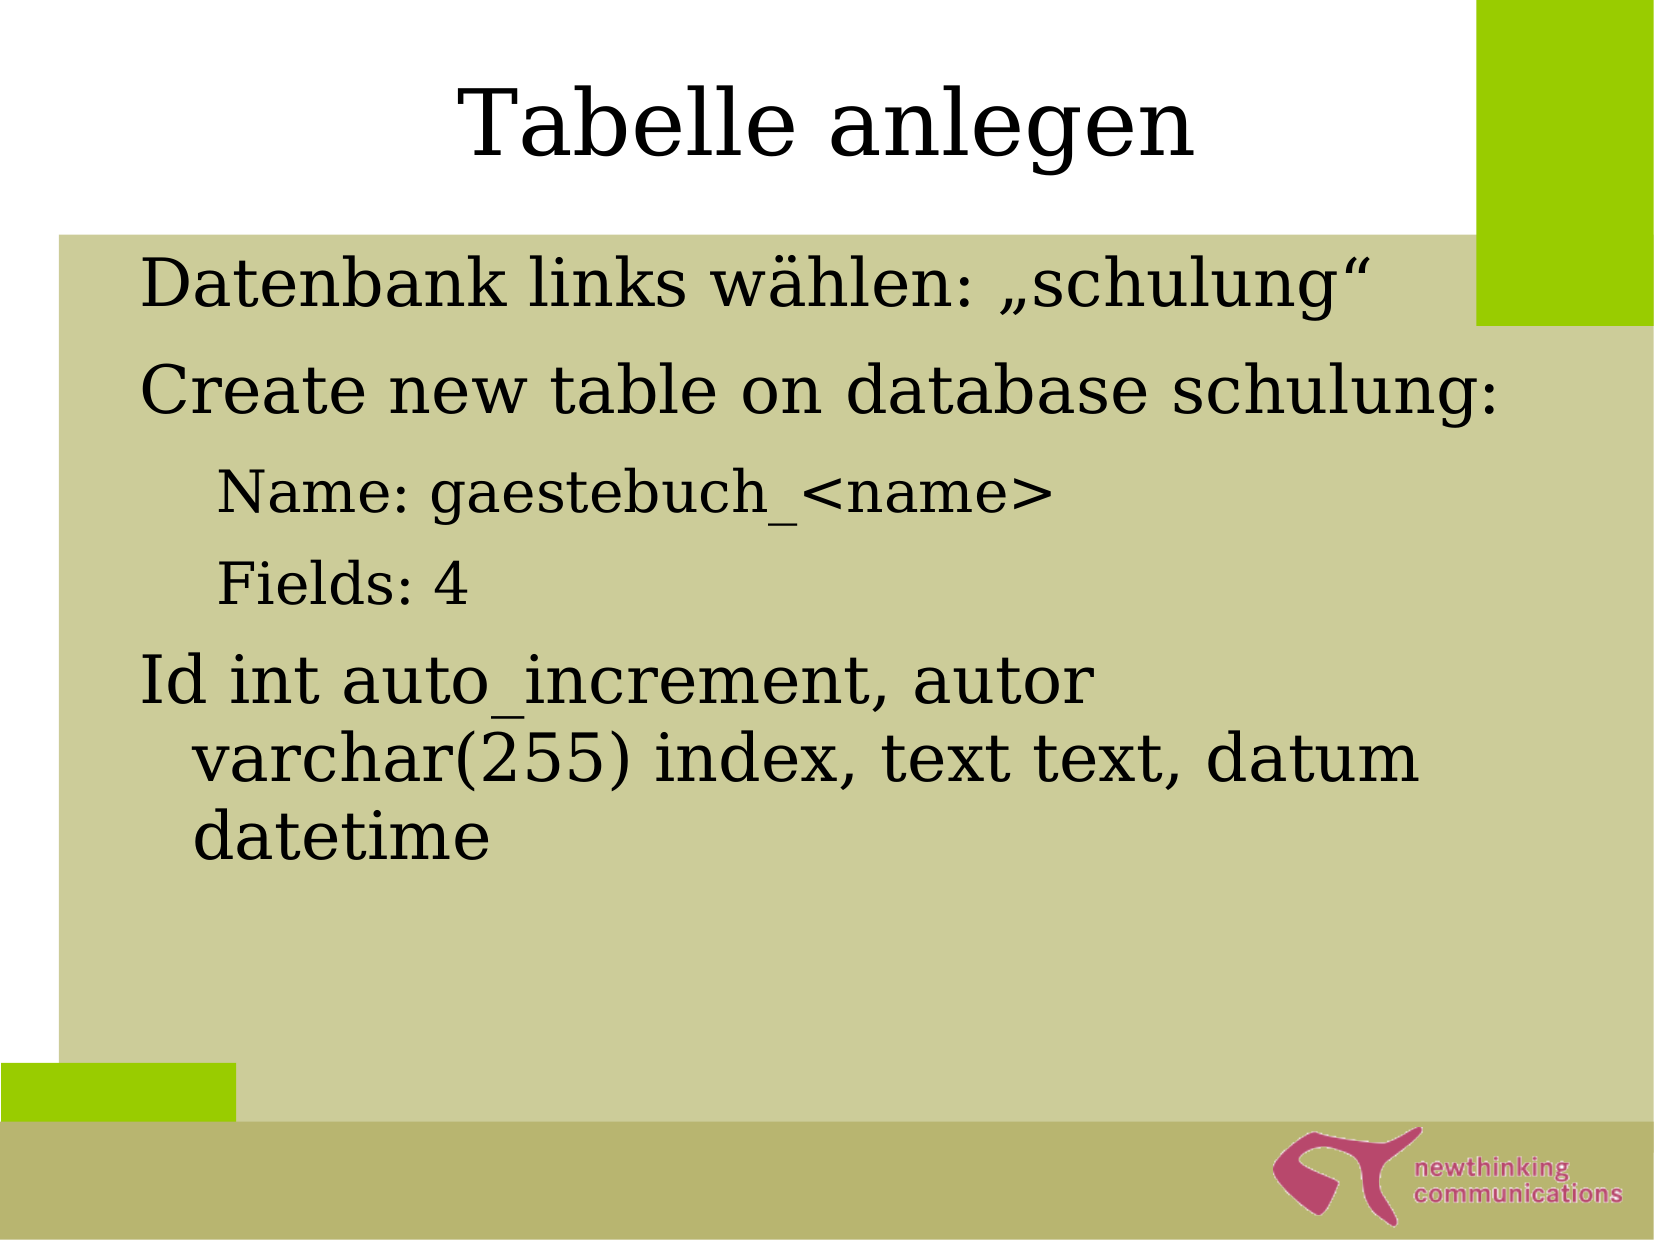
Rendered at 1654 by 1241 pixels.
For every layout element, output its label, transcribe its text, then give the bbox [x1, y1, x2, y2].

list Datenbank links wählen: „schulung“ Create new table on database schulung: Name: gaestebuch_<name> Fields: 4 Id int auto_increment, autor varchar(255) index, text text, datum datetime [121, 244, 1534, 1026]
picture [1273, 1127, 1641, 1241]
title Tabelle anlegen [121, 20, 1534, 228]
